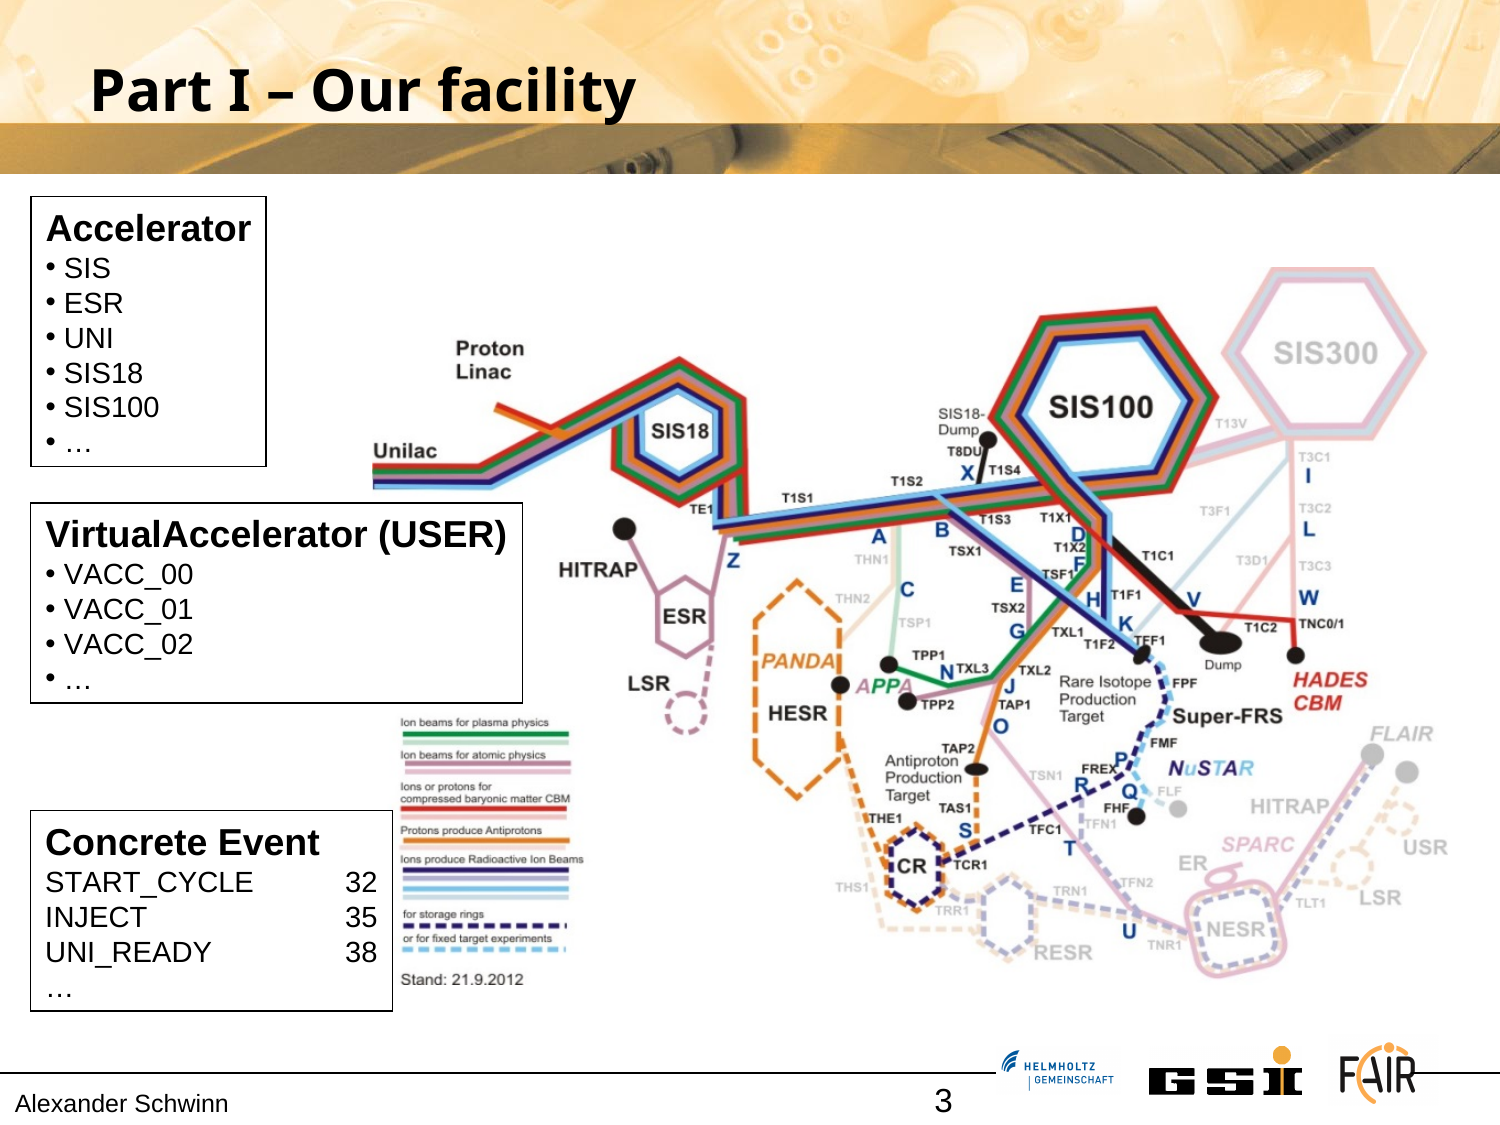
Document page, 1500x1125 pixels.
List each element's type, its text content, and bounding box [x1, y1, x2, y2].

text_box Accelerator SIS ESR UNI SIS18 SIS100 … [30, 196, 267, 467]
text_box VirtualAccelerator (USER) VACC_00 VACC_01 VACC_02 … [30, 502, 523, 704]
picture [0, 0, 1500, 175]
picture [372, 267, 1448, 985]
picture [1328, 1034, 1439, 1106]
text_box Concrete Event START_CYCLE 32 INJECT 35 UNI_READY 38 … [30, 810, 393, 1011]
picture [1149, 1046, 1302, 1095]
text_box Part I – Our facility [75, 45, 1426, 233]
picture [996, 1046, 1121, 1095]
